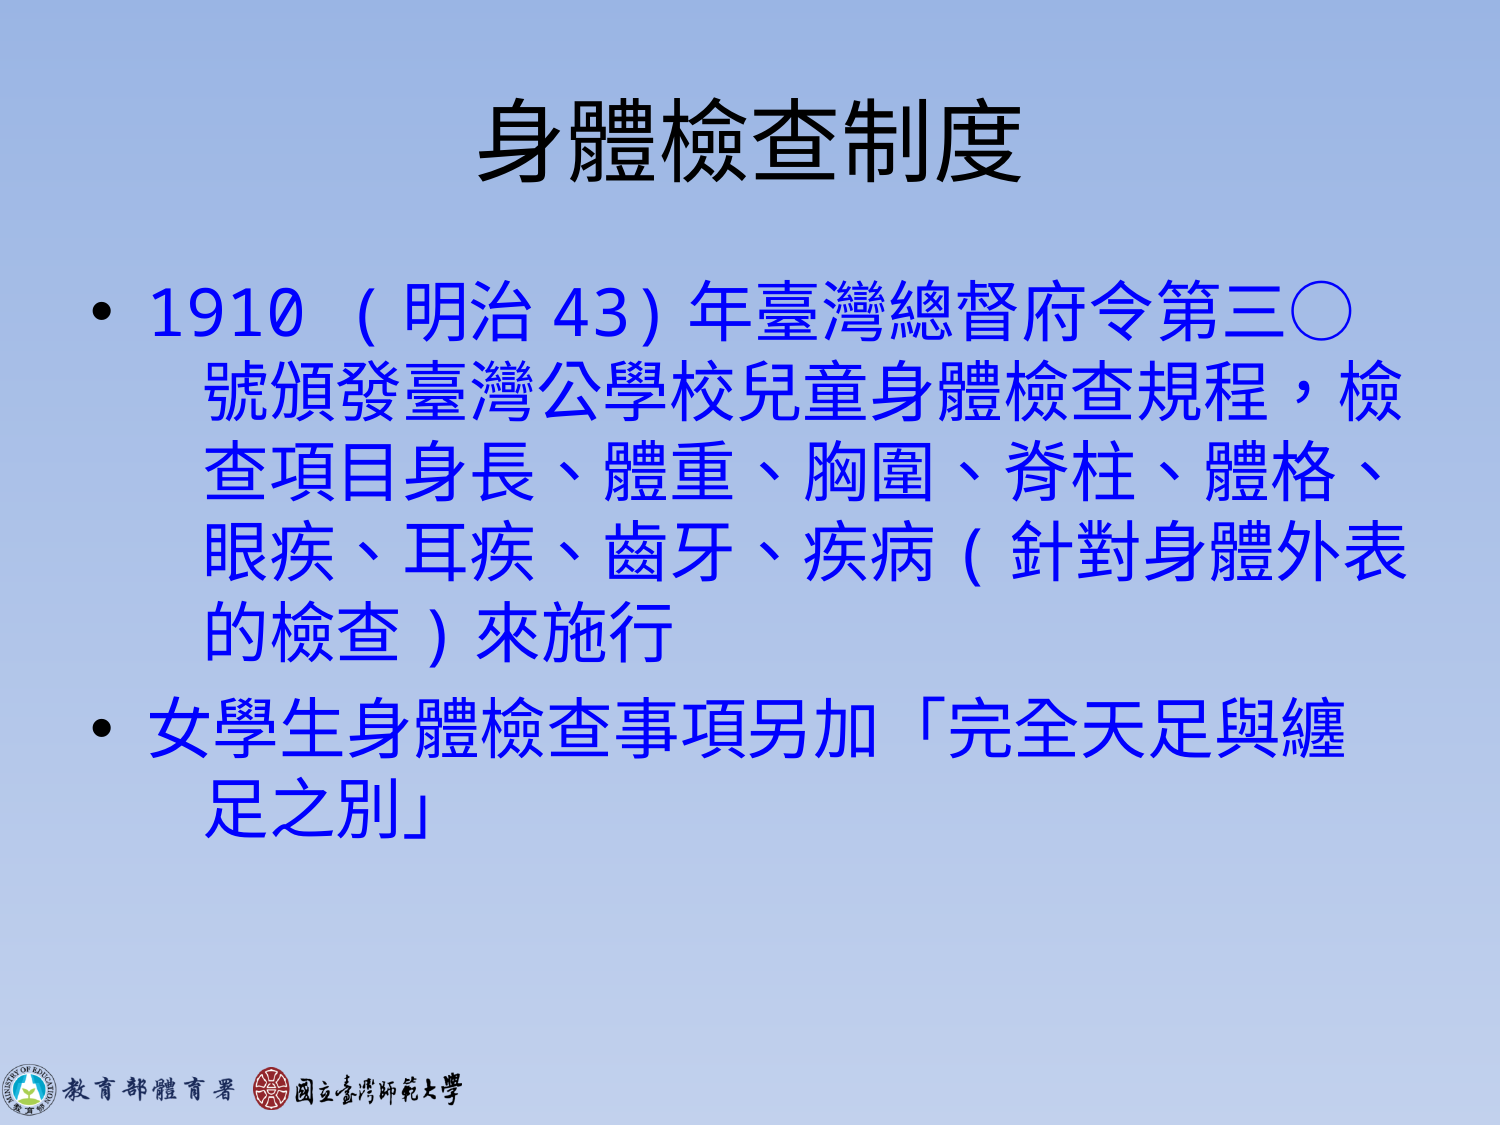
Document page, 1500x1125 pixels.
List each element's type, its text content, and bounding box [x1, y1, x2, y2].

list 1910 (明治43)年臺灣總督府令第三○號頒發臺灣公學校兒童身體檢查規程，檢查項目身長、體重、胸圍、脊柱、體格、眼疾、耳疾、齒牙、疾病(針對身體外表的檢查)來施行 女學生身體檢查事項另加「完全天足與纏足之別」 [75, 262, 1426, 1005]
title 身體檢查制度 [75, 45, 1426, 233]
